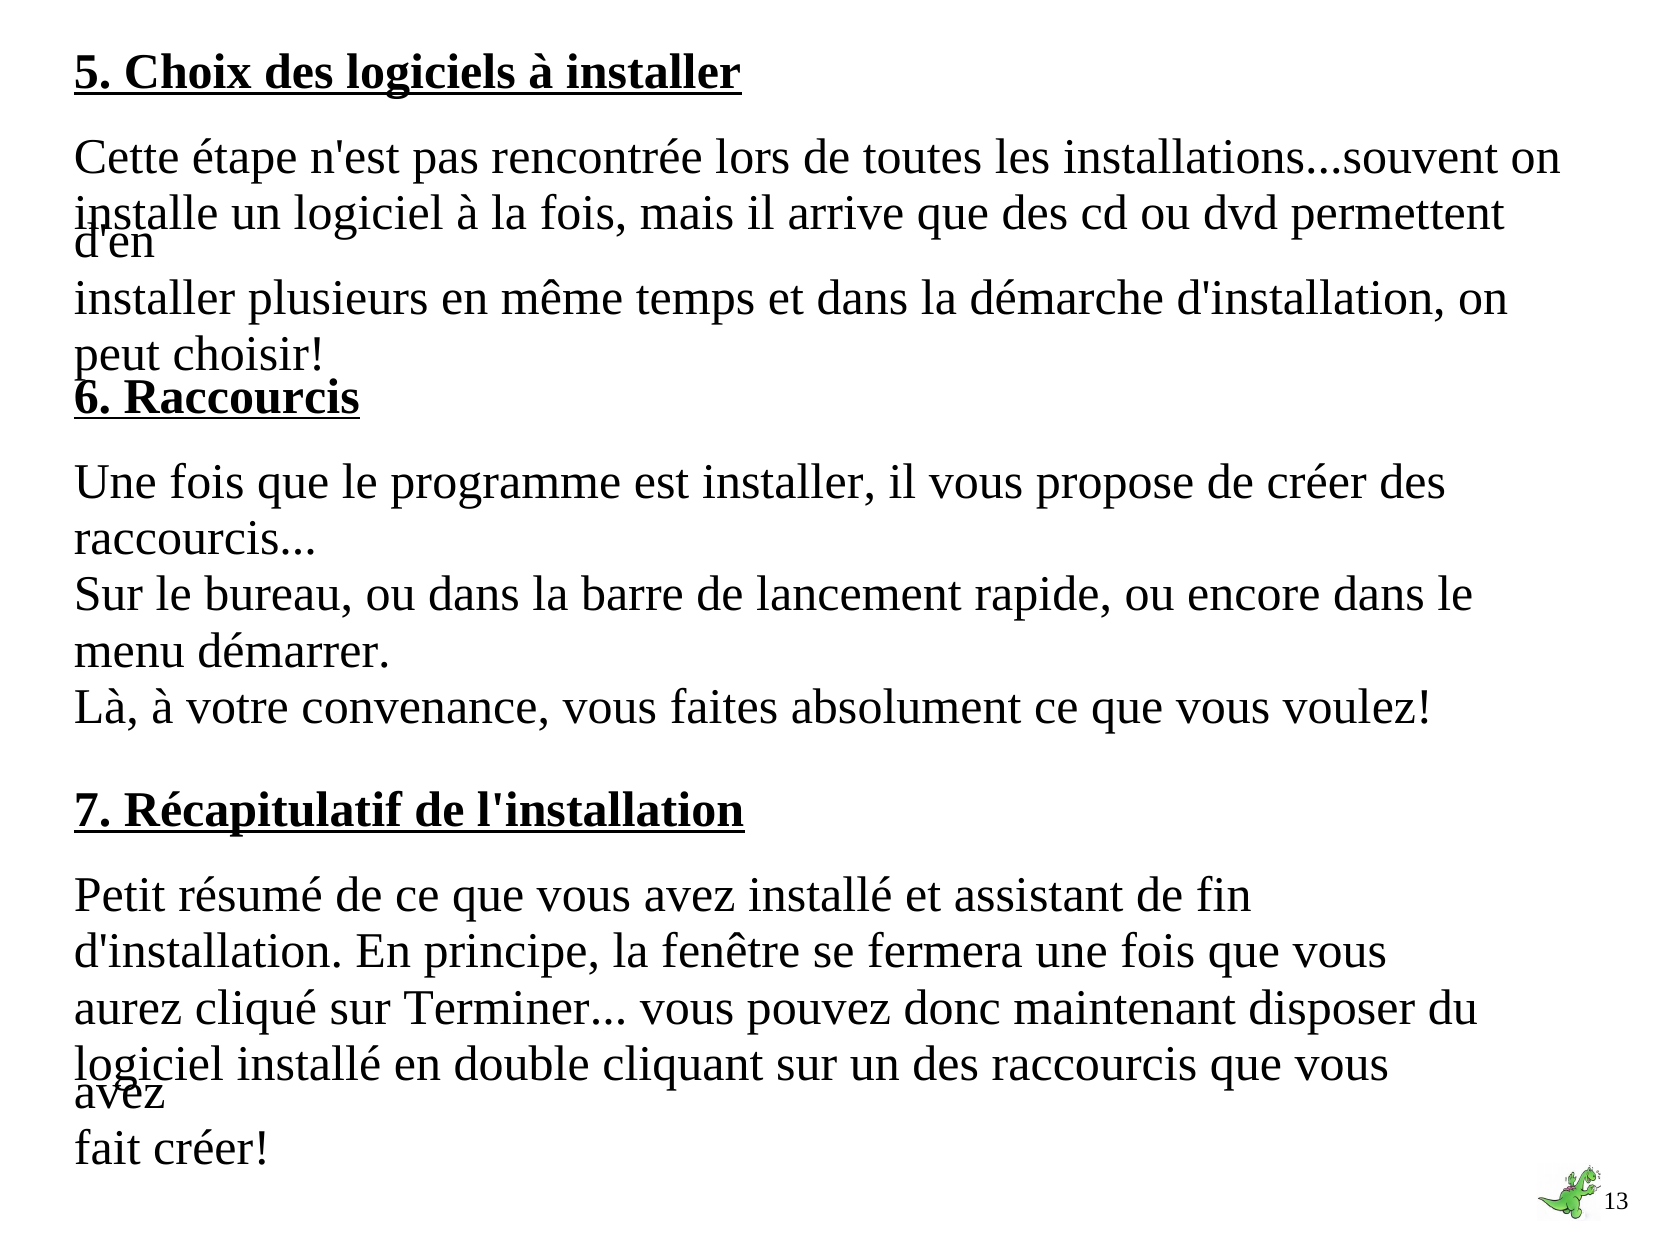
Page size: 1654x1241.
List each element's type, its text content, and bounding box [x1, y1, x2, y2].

text_box 13 [1603, 1187, 1632, 1216]
text_box 6. Raccourcis Une fois que le programme est installer, il vous propose de créer des raccourcis... Sur le bureau, ou dans la barre de lancement rapide, ou encore dans le menu démarrer. Là, à votre convenance, vous faites absolument ce que vous voulez! [59, 383, 1566, 760]
picture [1537, 1163, 1601, 1221]
text_box 5. Choix des logiciels à installer Cette étape n'est pas rencontrée lors de toutes les installations...souvent on installe un logiciel à la fois, mais il arrive que des cd ou dvd permettent d'en installer plusieurs en même temps et dans la démarche d'installation, on peut choisir! [59, 59, 1595, 379]
text_box 7. Récapitulatif de l'installation Petit résumé de ce que vous avez installé et assistant de fin d'installation. En principe, la fenêtre se fermera une fois que vous aurez cliqué sur Terminer... vous pouvez donc maintenant disposer du logiciel installé en double cliquant sur un des raccourcis que vous avez fait créer! [59, 797, 1506, 1173]
